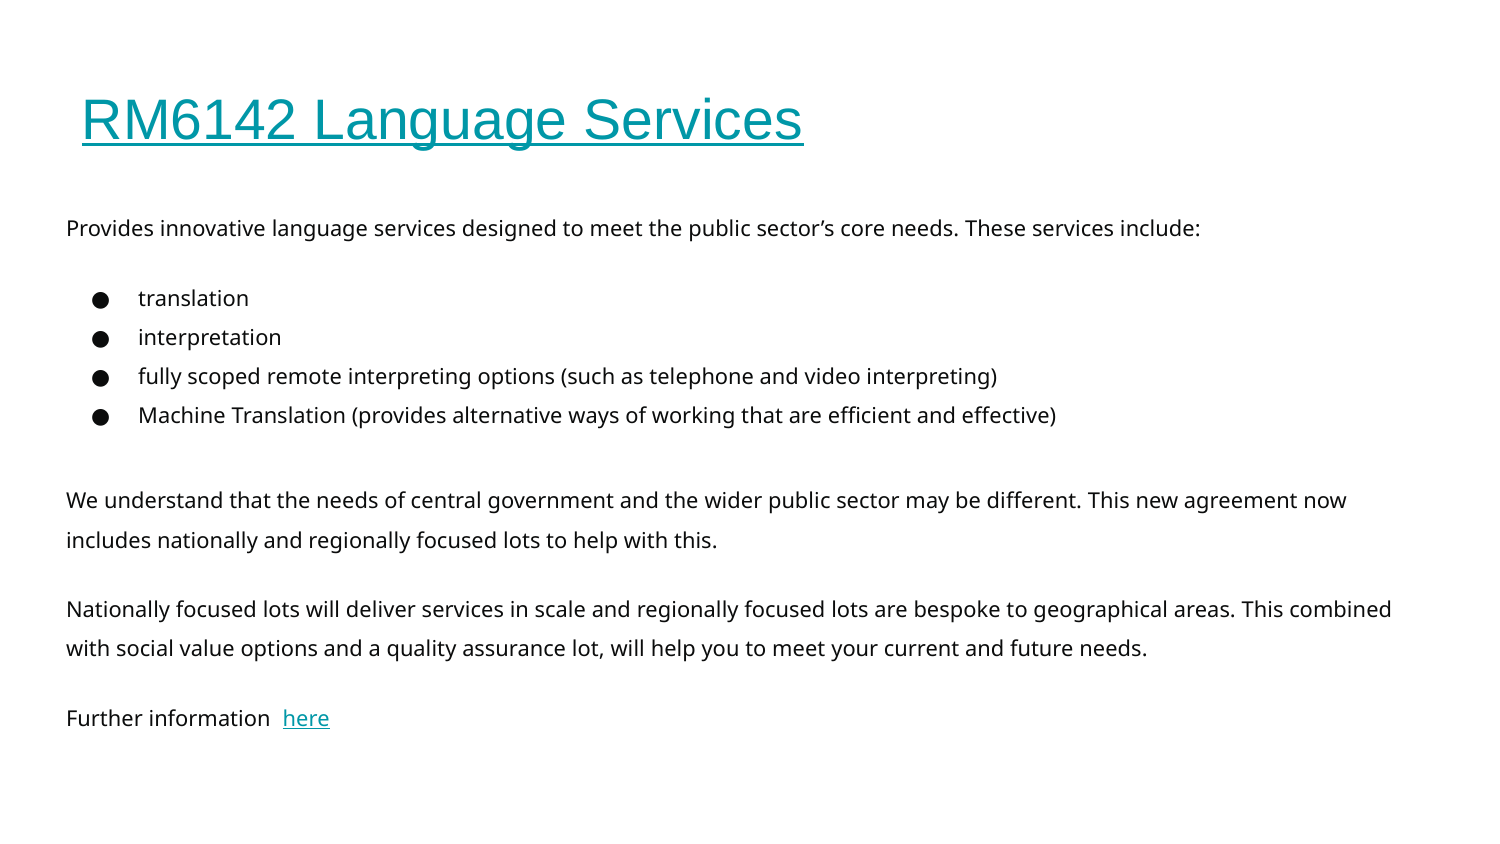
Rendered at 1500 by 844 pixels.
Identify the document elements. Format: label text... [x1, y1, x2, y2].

title RM6142 Language Services [51, 72, 1449, 167]
list Provides innovative language services designed to meet the public sector’s core needs. These services include: translation interpretation fully scoped remote interpreting options (such as telephone and video interpreting) Machine Translation (provides alternative ways of working that are efficient and effective) We understand that the needs of central government and the wider public sector may be different. This new agreement now includes nationally and regionally focused lots to help with this. Nationally focused lots will deliver services in scale and regionally focused lots are bespoke to geographical areas. This combined with social value options and a quality assurance lot, will help you to meet your current and future needs. Further information here [51, 189, 1449, 750]
